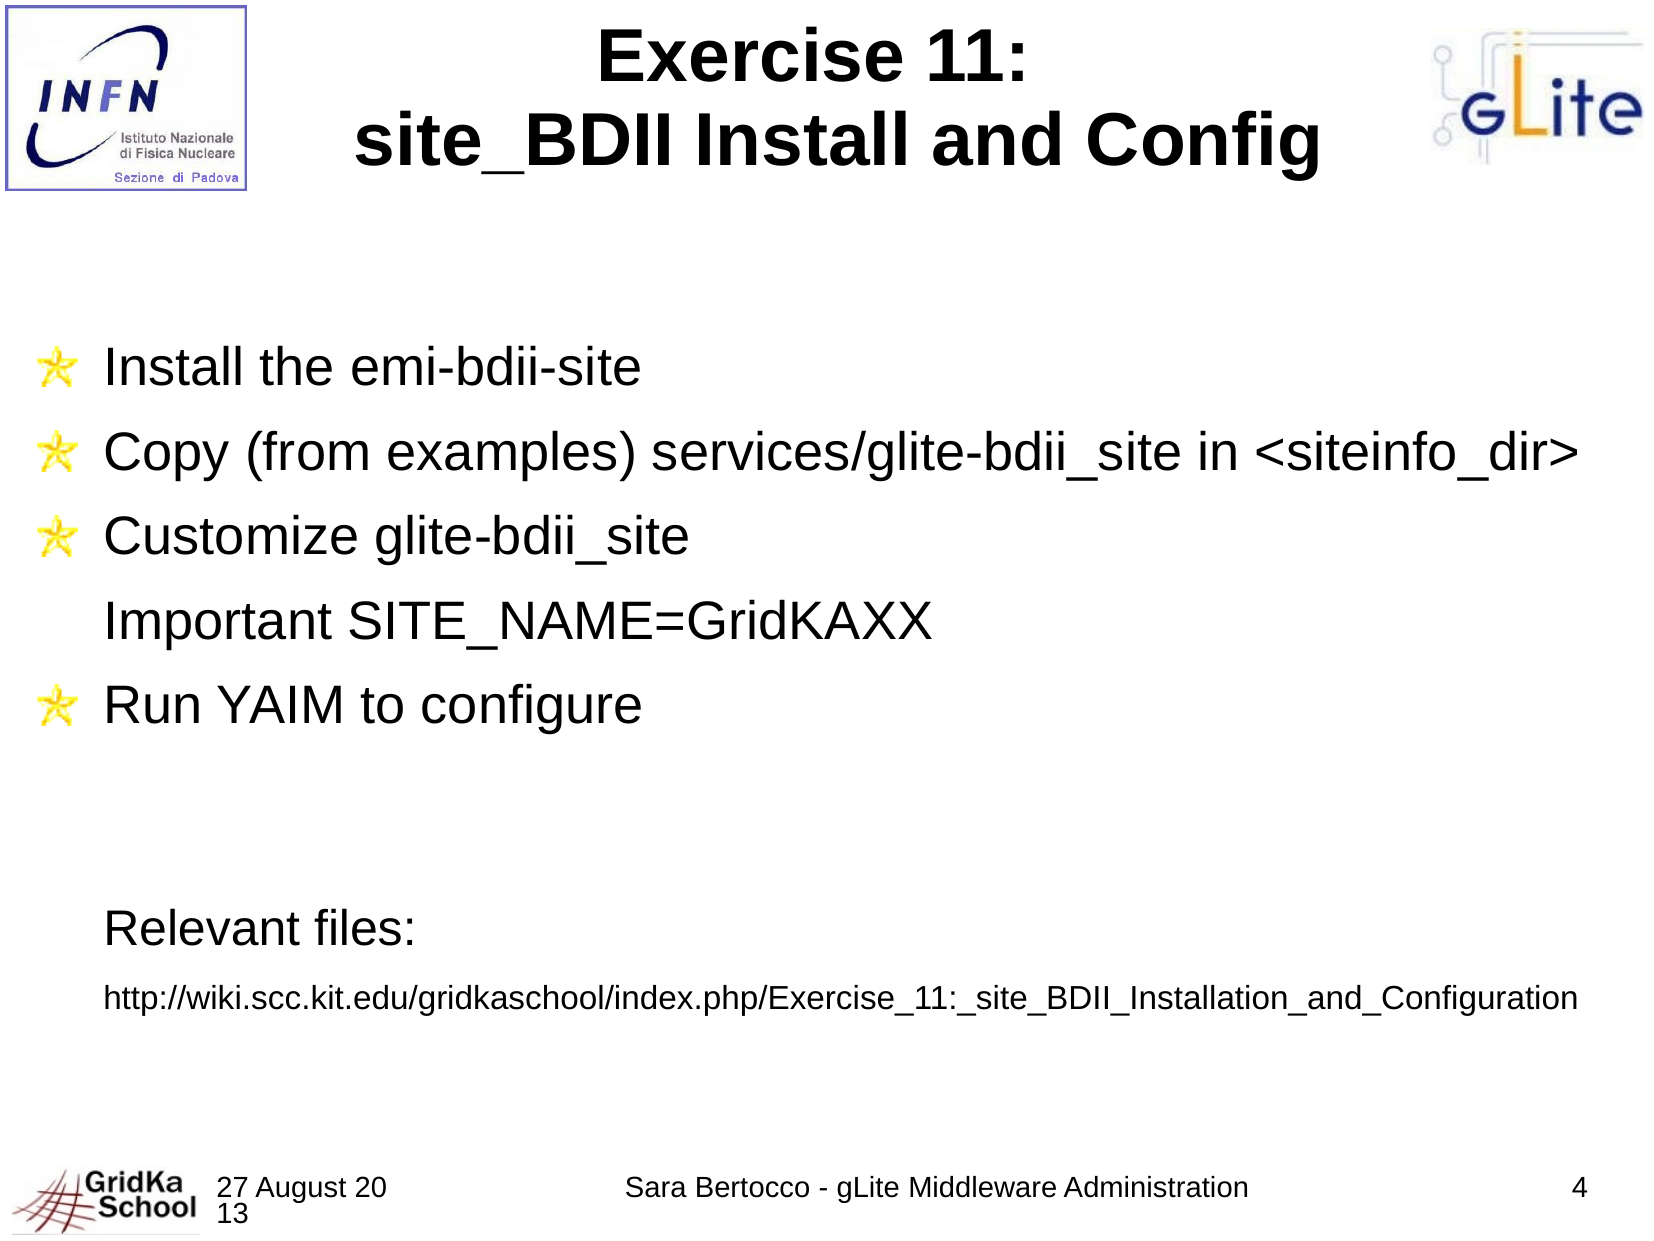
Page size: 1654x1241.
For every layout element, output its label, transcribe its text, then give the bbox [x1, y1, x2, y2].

text_box Install the emi-bdii-site Copy (from examples) services/glite-bdii_site in <siteinfo_dir> Customize glite-bdii_site Important SITE_NAME=GridKAXX Run YAIM to configure Relevant files: http://wiki.scc.kit.edu/gridkaschool/index.php/Exercise_11:_site_BDII_Installation_and_Configuration [22, 329, 1597, 1025]
title Exercise 11: site_BDII Install and Config [0, 1, 1622, 193]
picture [12, 1166, 200, 1235]
picture [5, 5, 247, 191]
picture [1430, 28, 1645, 165]
